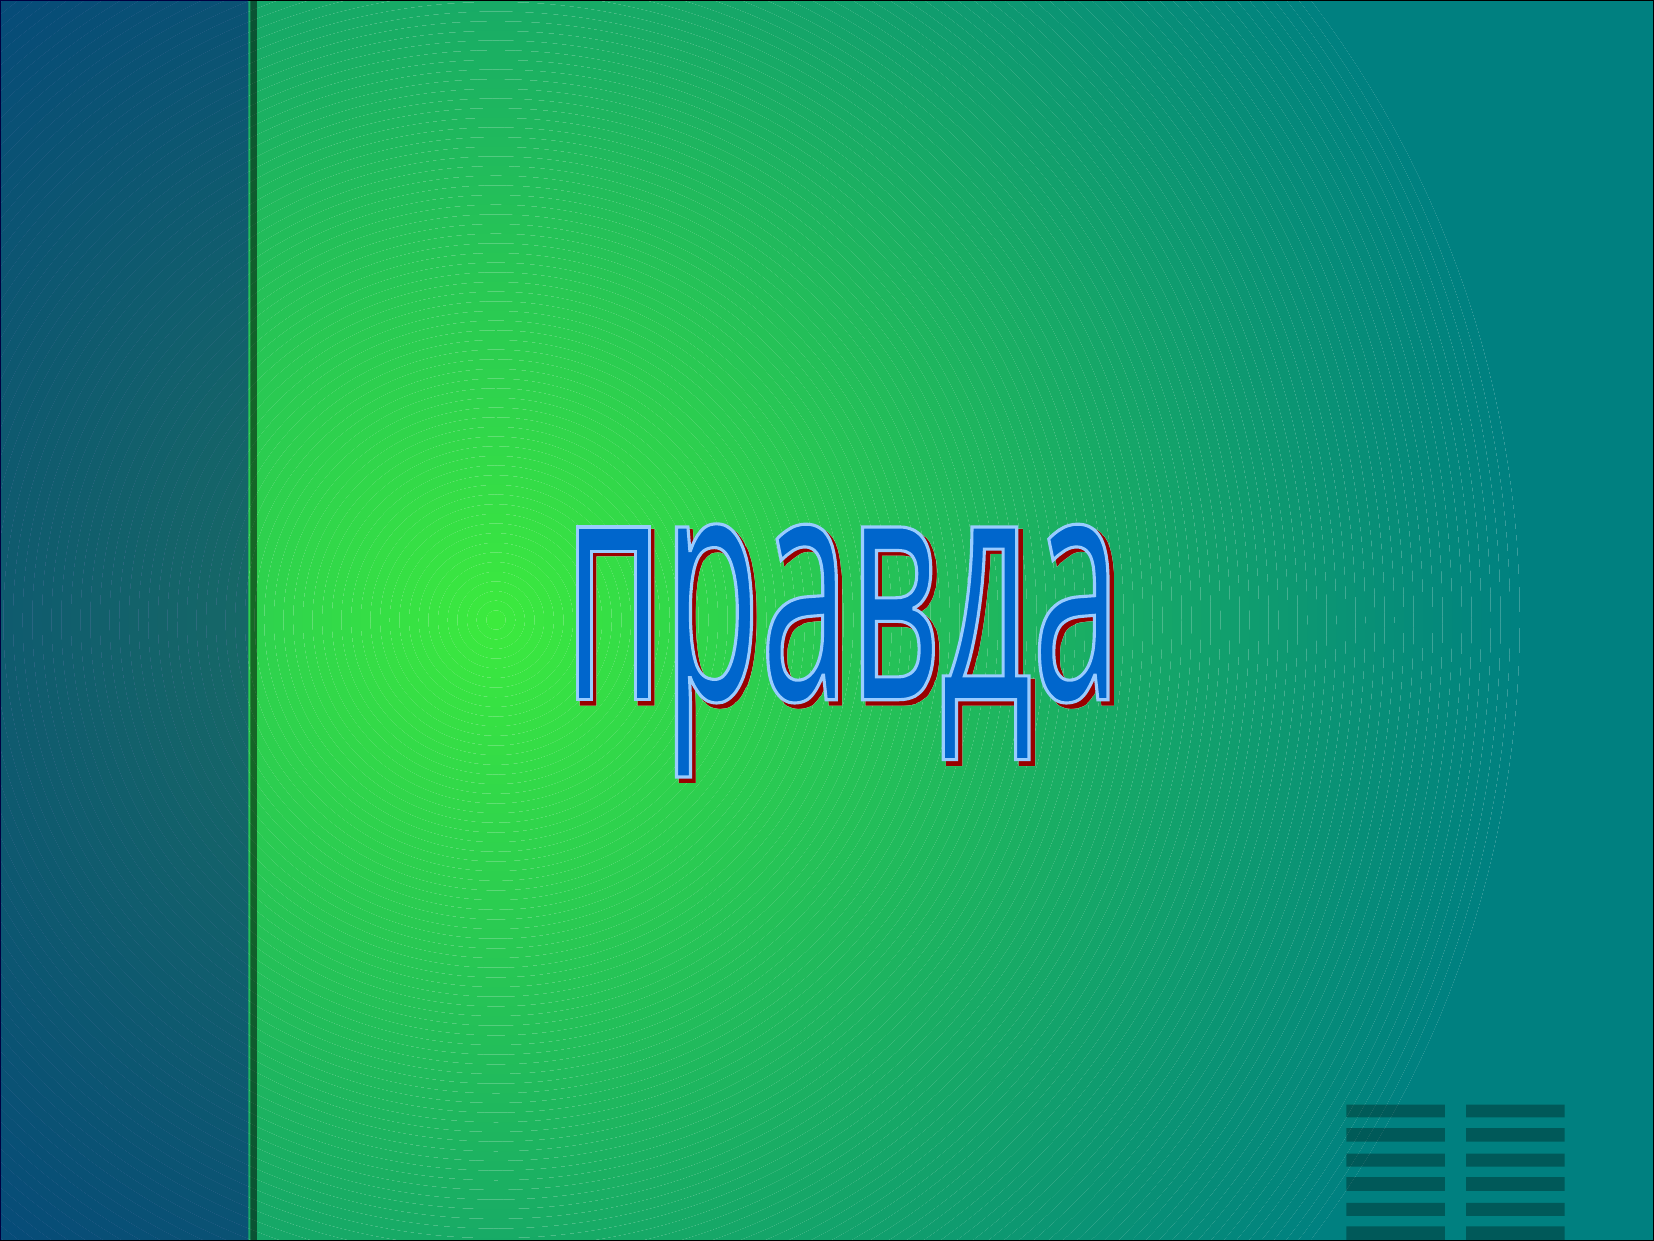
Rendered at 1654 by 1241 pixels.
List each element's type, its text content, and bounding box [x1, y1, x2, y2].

text_box правда [862, 526, 934, 700]
text_box правда [577, 526, 650, 700]
text_box правда [1039, 524, 1109, 703]
text_box правда [676, 523, 752, 777]
text_box правда [767, 524, 837, 703]
text_box правда [943, 526, 1029, 760]
